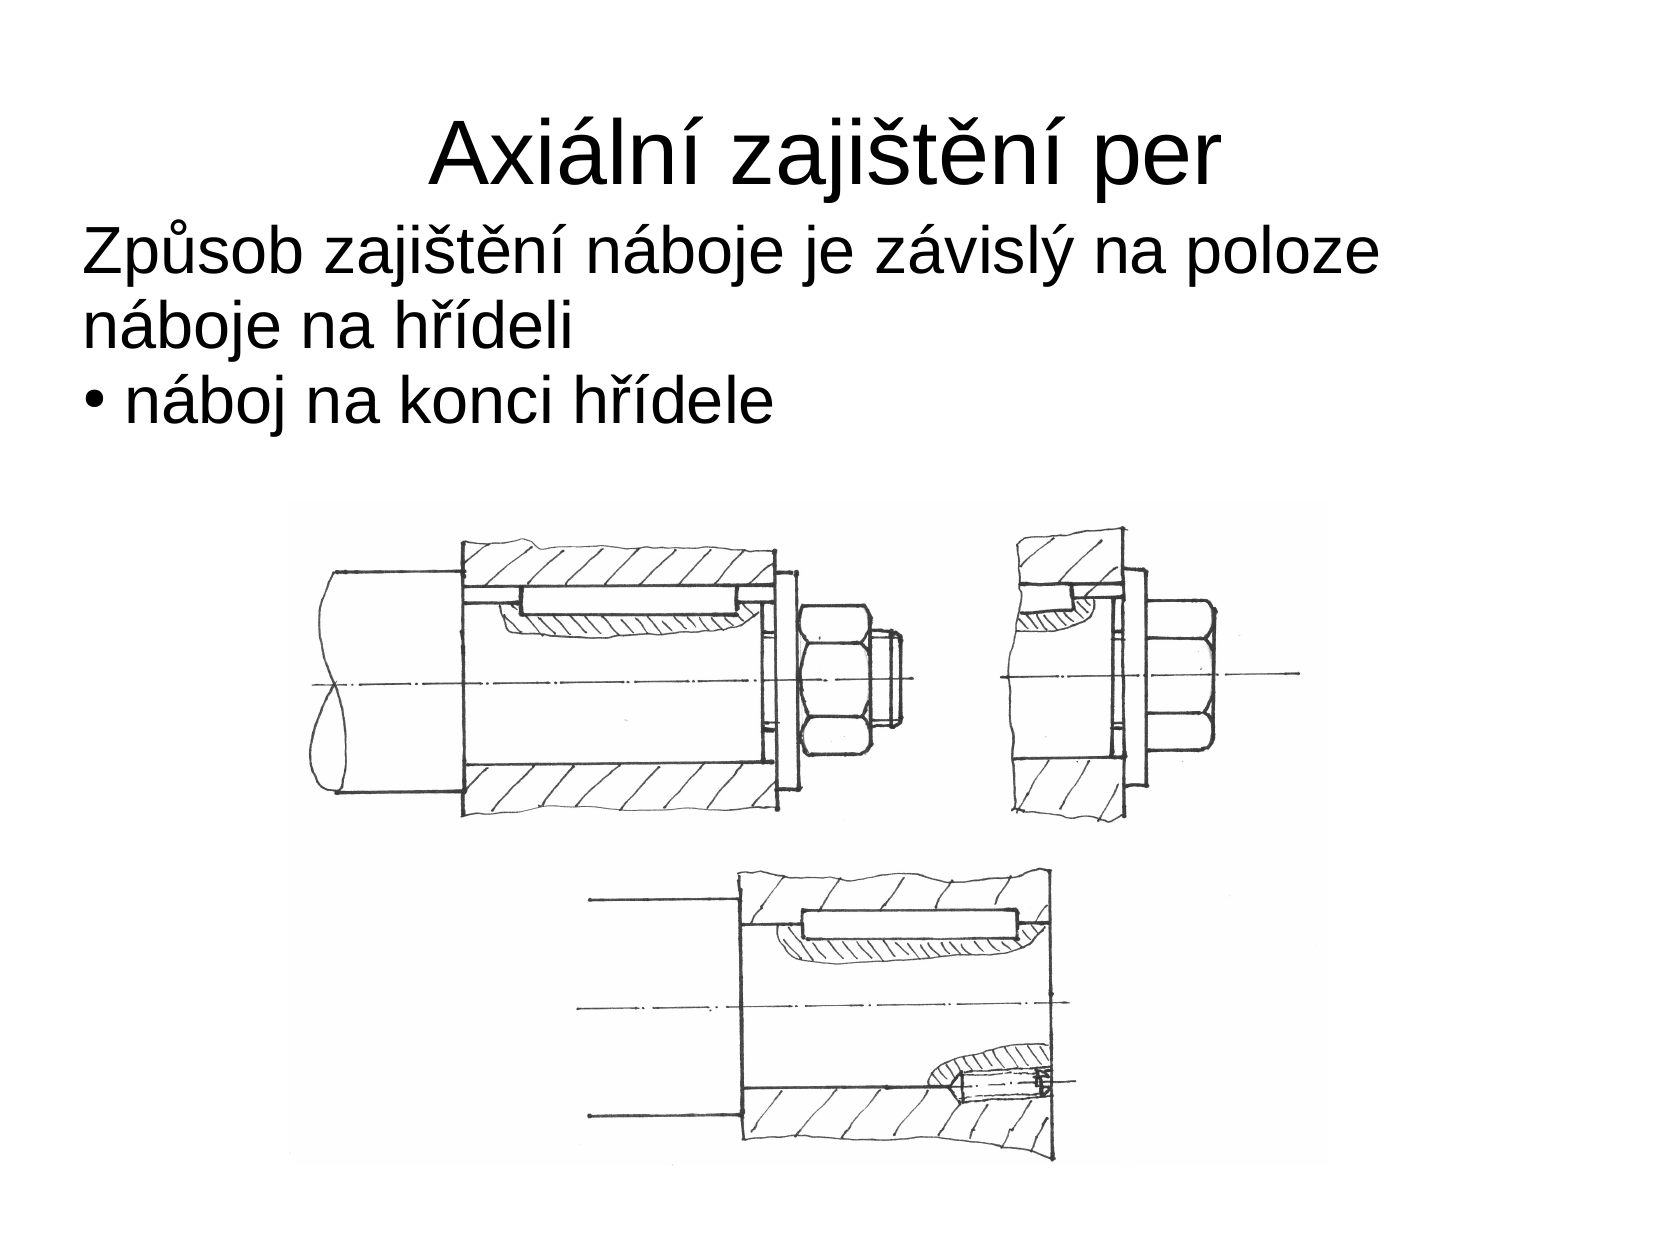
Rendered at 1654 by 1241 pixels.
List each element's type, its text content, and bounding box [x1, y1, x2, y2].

subtitle Způsob zajištění náboje je závislý na poloze náboje na hřídeli náboj na konci hřídele [82, 138, 1571, 1241]
title Axiální zajištění per [82, 56, 1571, 138]
picture [289, 501, 1329, 1166]
